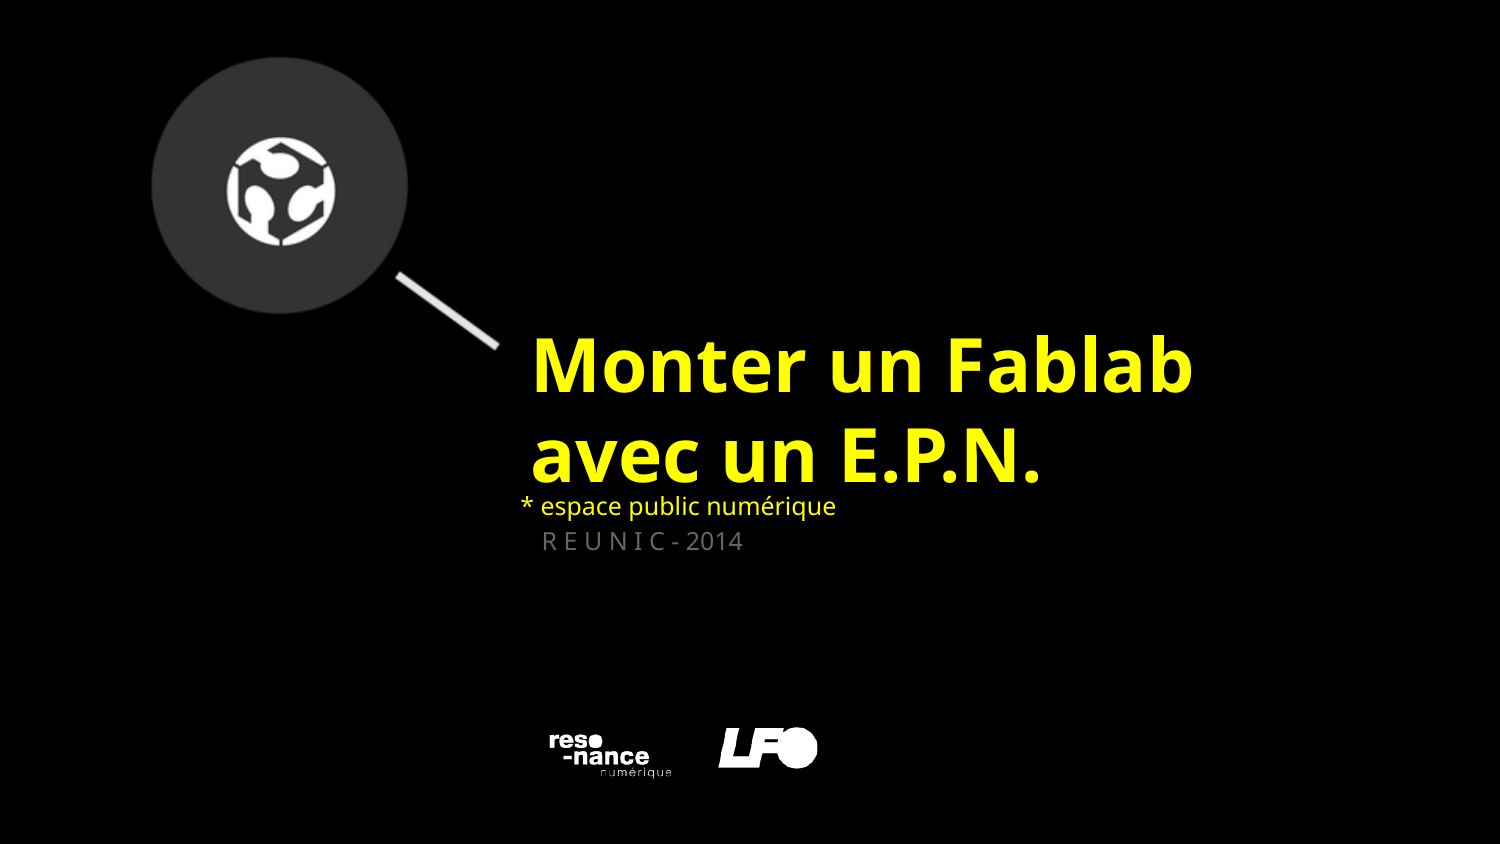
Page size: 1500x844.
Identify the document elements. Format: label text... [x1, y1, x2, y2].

subtitle * espace public numérique [505, 474, 1034, 528]
picture [136, 42, 527, 391]
subtitle R E U N I C - 2014 [526, 528, 879, 563]
picture [536, 712, 844, 796]
title Monter un Fablab avec un E.P.N. [515, 322, 1228, 513]
